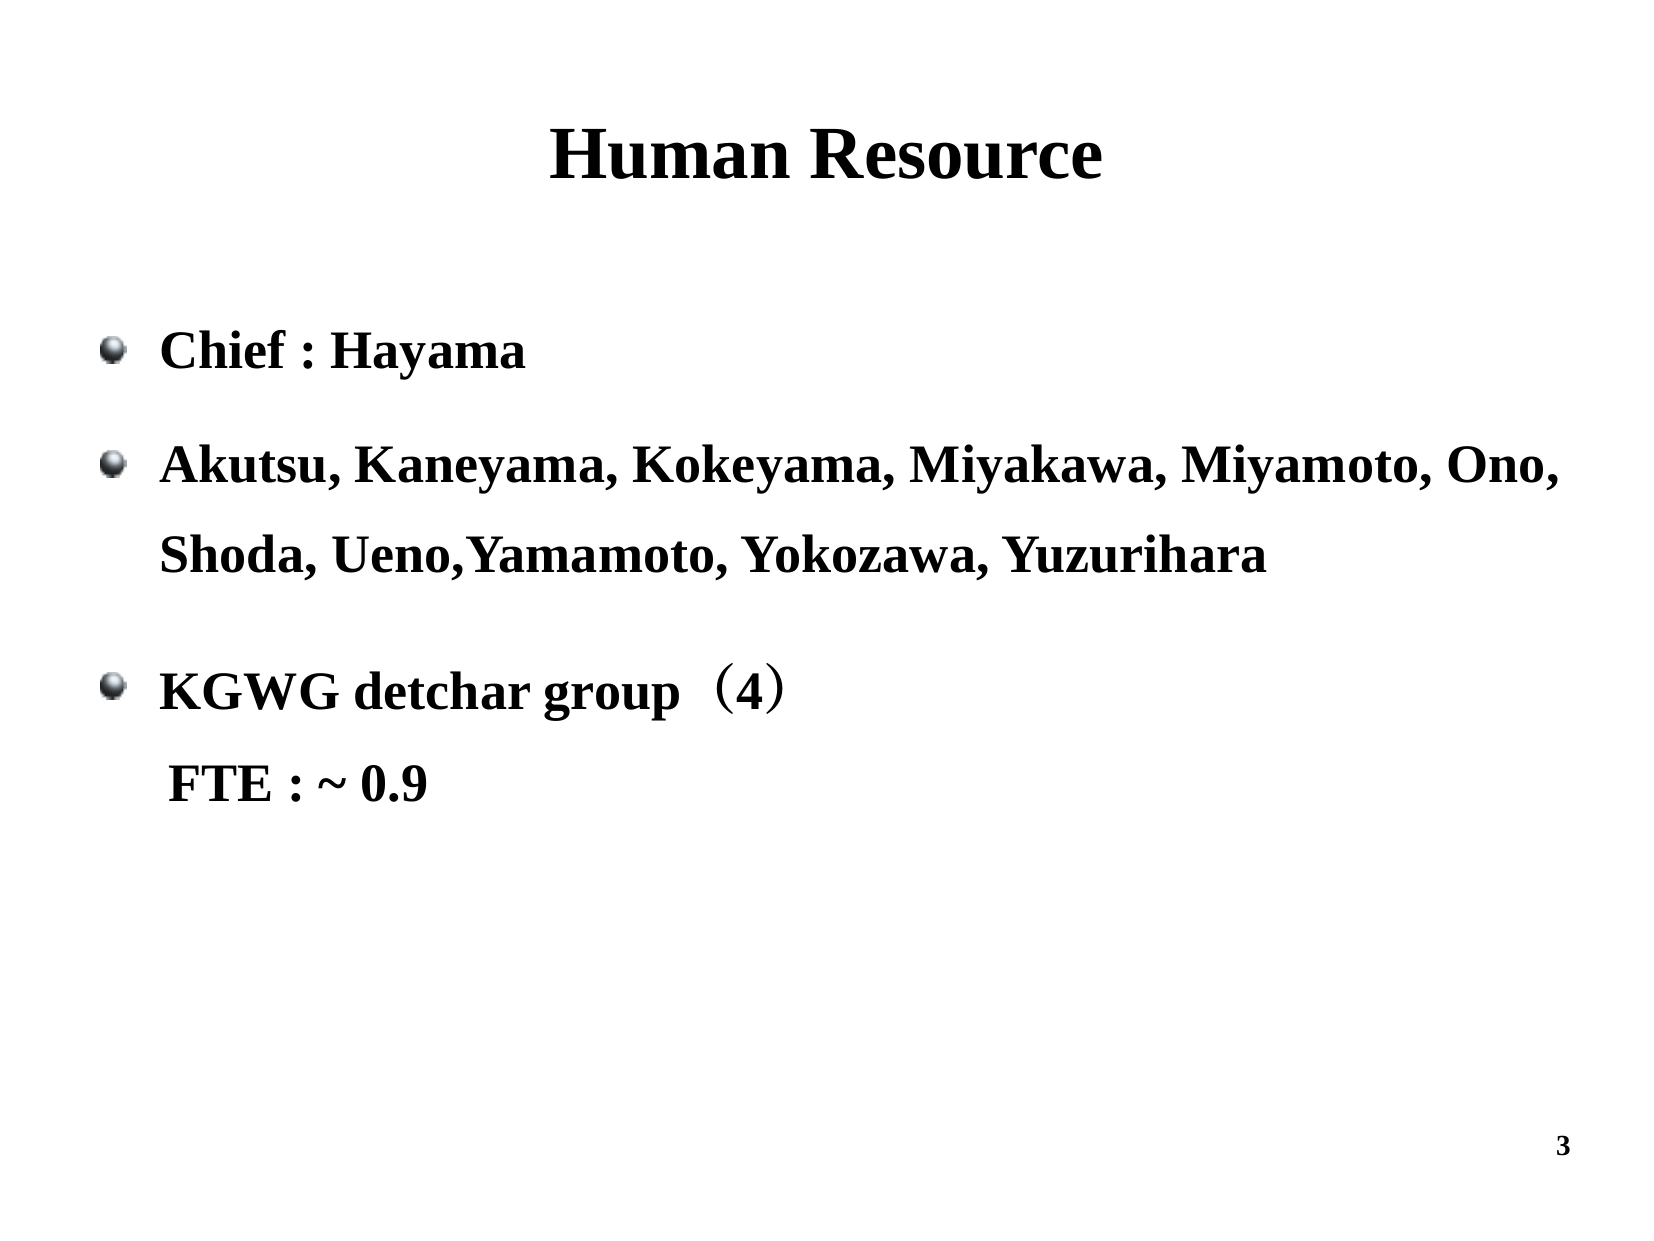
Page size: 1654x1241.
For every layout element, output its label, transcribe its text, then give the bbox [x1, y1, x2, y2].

title Human Resource [82, 49, 1571, 257]
list Chief : Hayama Akutsu, Kaneyama, Kokeyama, Miyakawa, Miyamoto, Ono, Shoda, Ueno,Yamamoto, Yokozawa, Yuzurihara KGWG detchar group（4） [82, 290, 1571, 1010]
text_box FTE : ~ 0.9 [153, 746, 544, 815]
